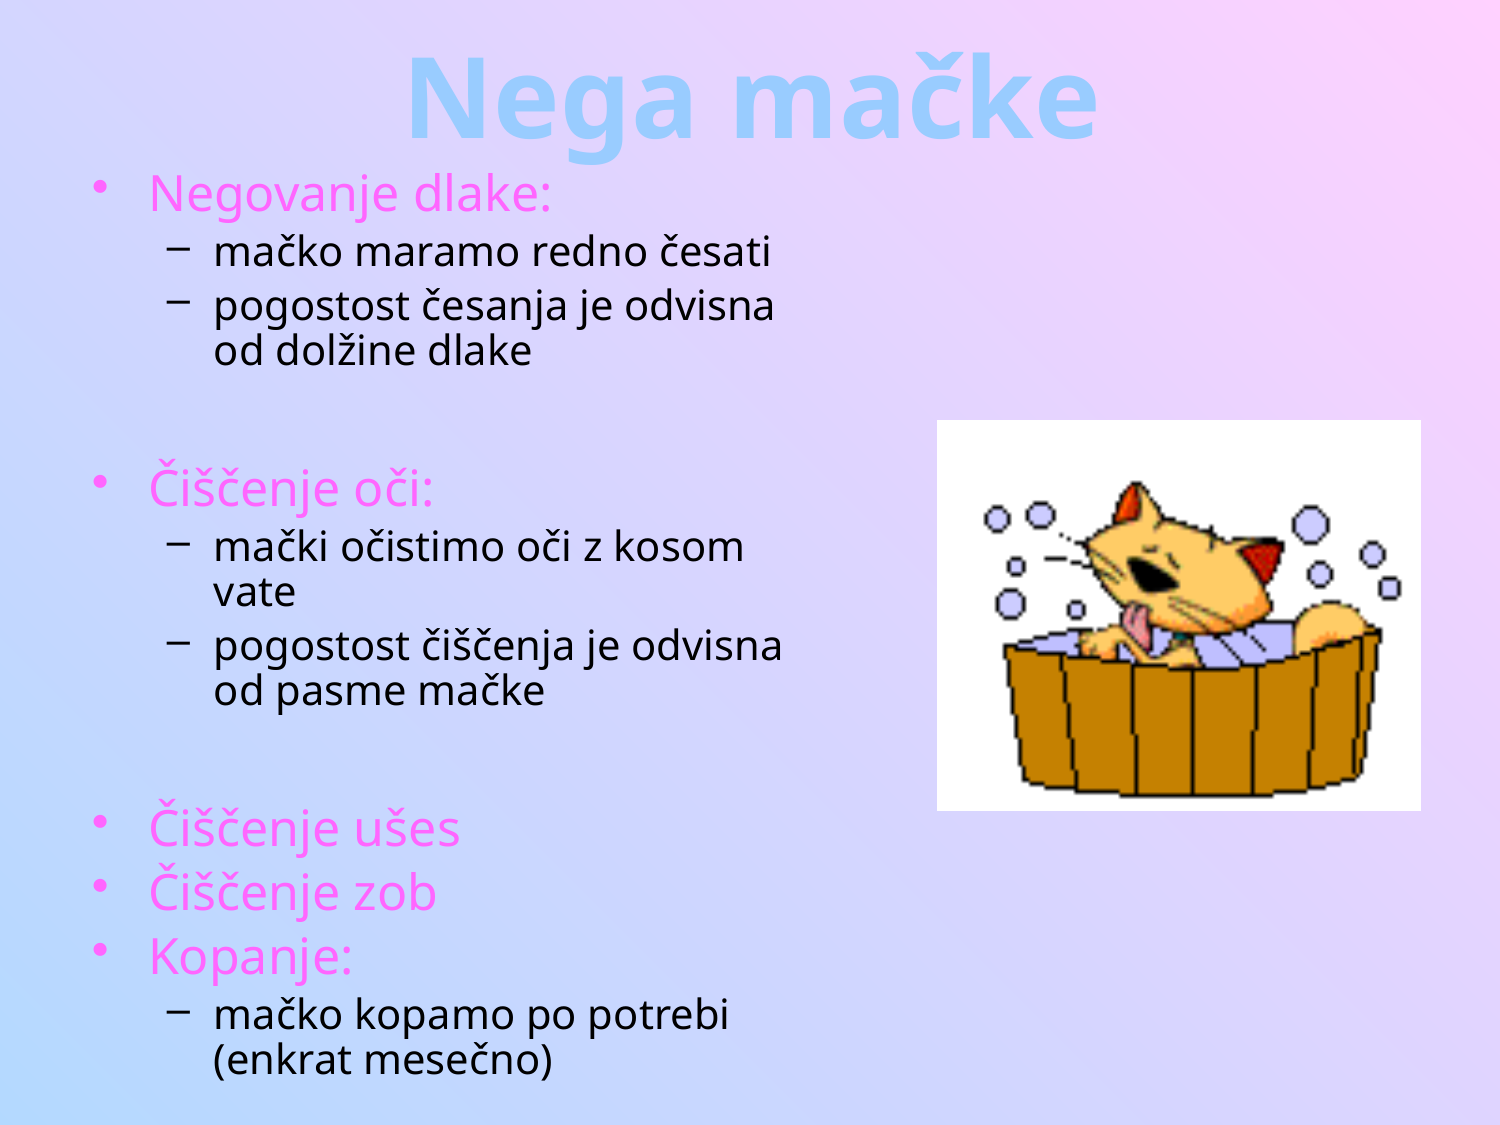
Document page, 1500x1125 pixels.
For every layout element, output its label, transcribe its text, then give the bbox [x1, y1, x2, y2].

picture [937, 420, 1421, 811]
list Negovanje dlake: mačko maramo redno česati pogostost česanja je odvisna od dolžine dlake Čiščenje oči: mački očistimo oči z kosom vate pogostost čiščenja je odvisna od pasme mačke Čiščenje ušes Čiščenje zob Kopanje: mačko kopamo po potrebi (enkrat mesečno) [76, 160, 823, 1090]
title Nega mačke [76, 0, 1427, 188]
